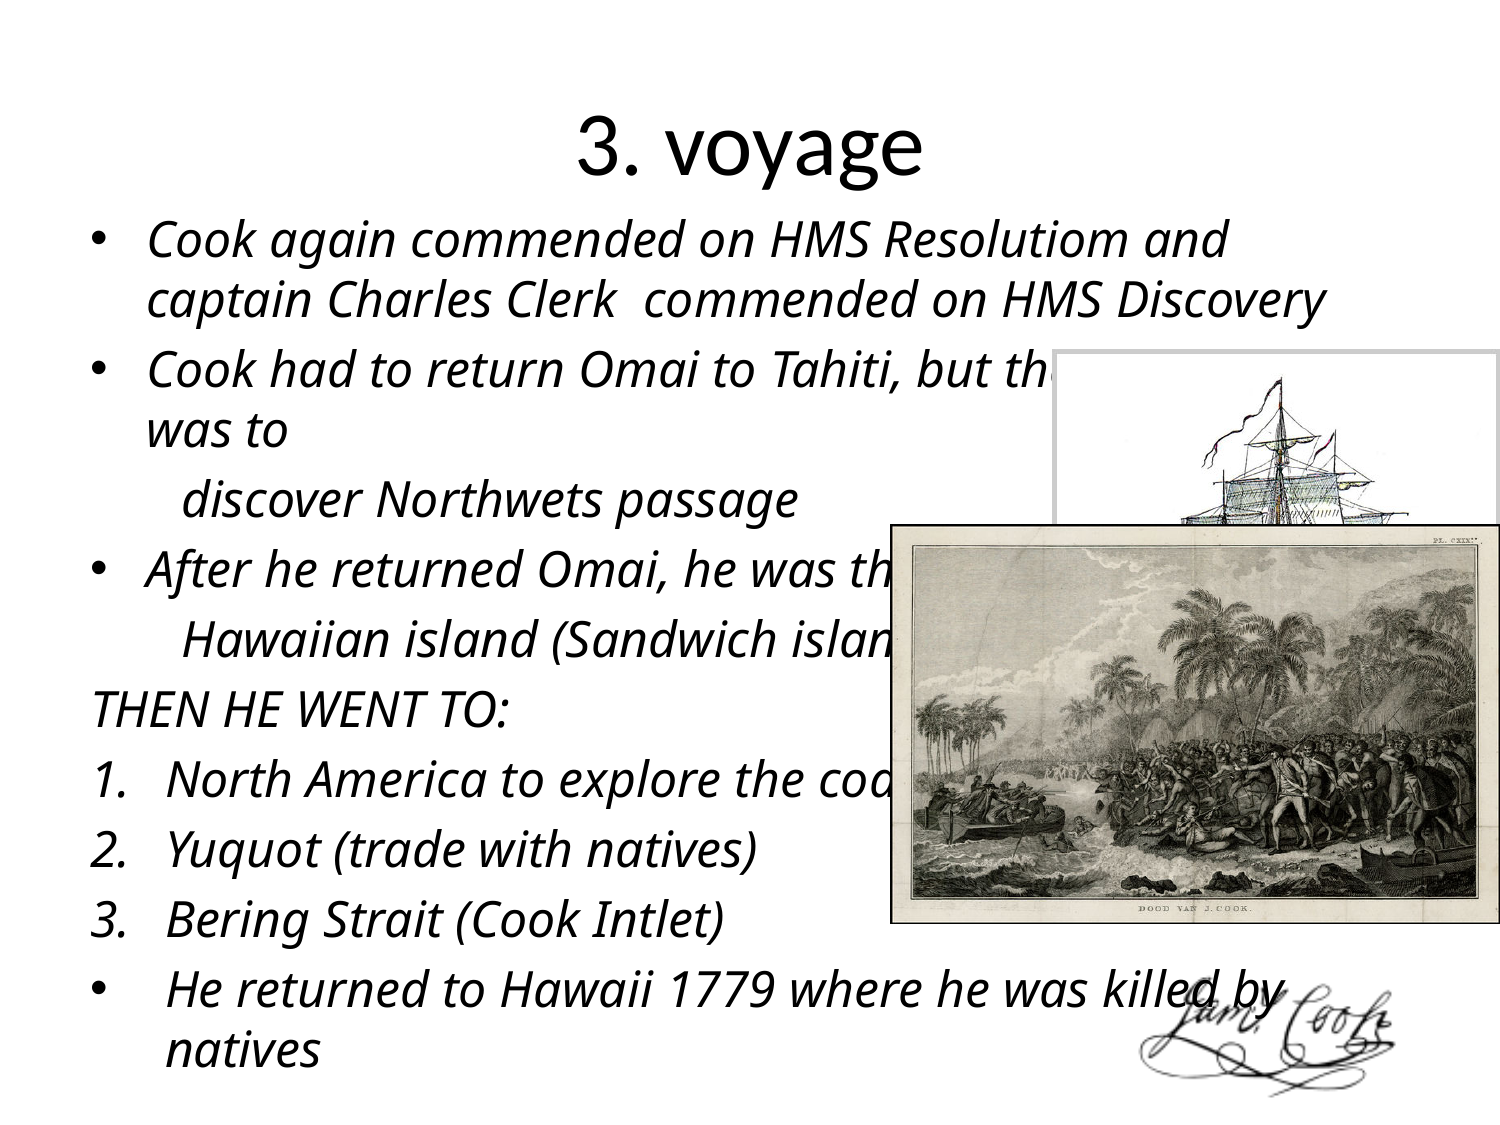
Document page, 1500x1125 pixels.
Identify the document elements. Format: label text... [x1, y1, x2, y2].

picture [1137, 974, 1400, 1100]
title 3. voyage [75, 45, 1425, 200]
picture [890, 349, 1500, 924]
list Cook again commended on HMS Resolutiom and captain Charles Clerk commended on HMS Discovery Cook had to return Omai to Tahiti, but the main reason was to discover Northwets passage After he returned Omai, he was the first European on the Hawaiian island (Sandwich islands) THEN HE WENT TO: North America to explore the coast Yuquot (trade with natives) Bering Strait (Cook Intlet) He returned to Hawaii 1779 where he was killed by natives [75, 200, 1425, 1125]
